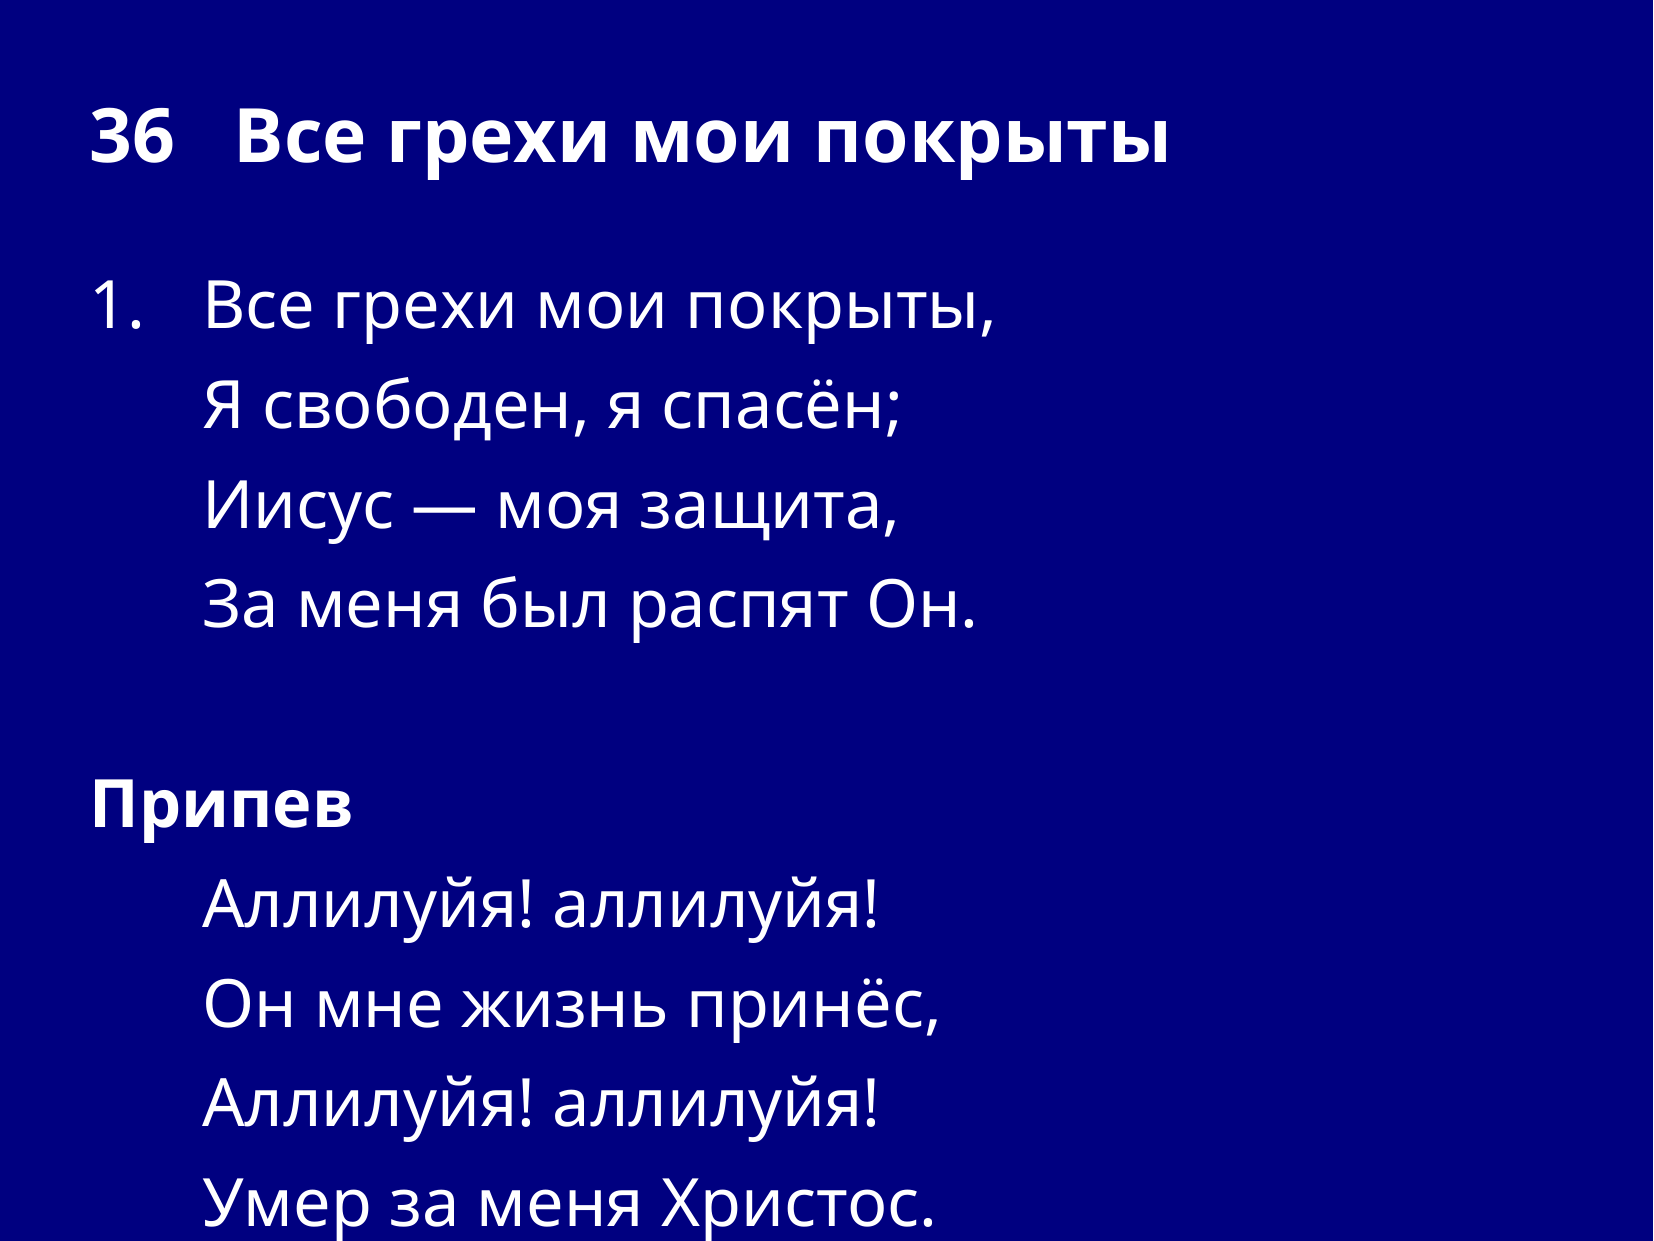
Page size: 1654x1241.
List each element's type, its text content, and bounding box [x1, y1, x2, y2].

text_box 36 Все грехи мои покрыты [75, 75, 1576, 188]
text_box 1. Все грехи мои покрыты, Я свободен, я спасён; Иисус — моя защита, За меня был распят Он. Припев Аллилуйя! аллилуйя! Он мне жизнь принёс, Аллилуйя! аллилуйя! Умер за меня Христос. [75, 188, 1576, 1163]
